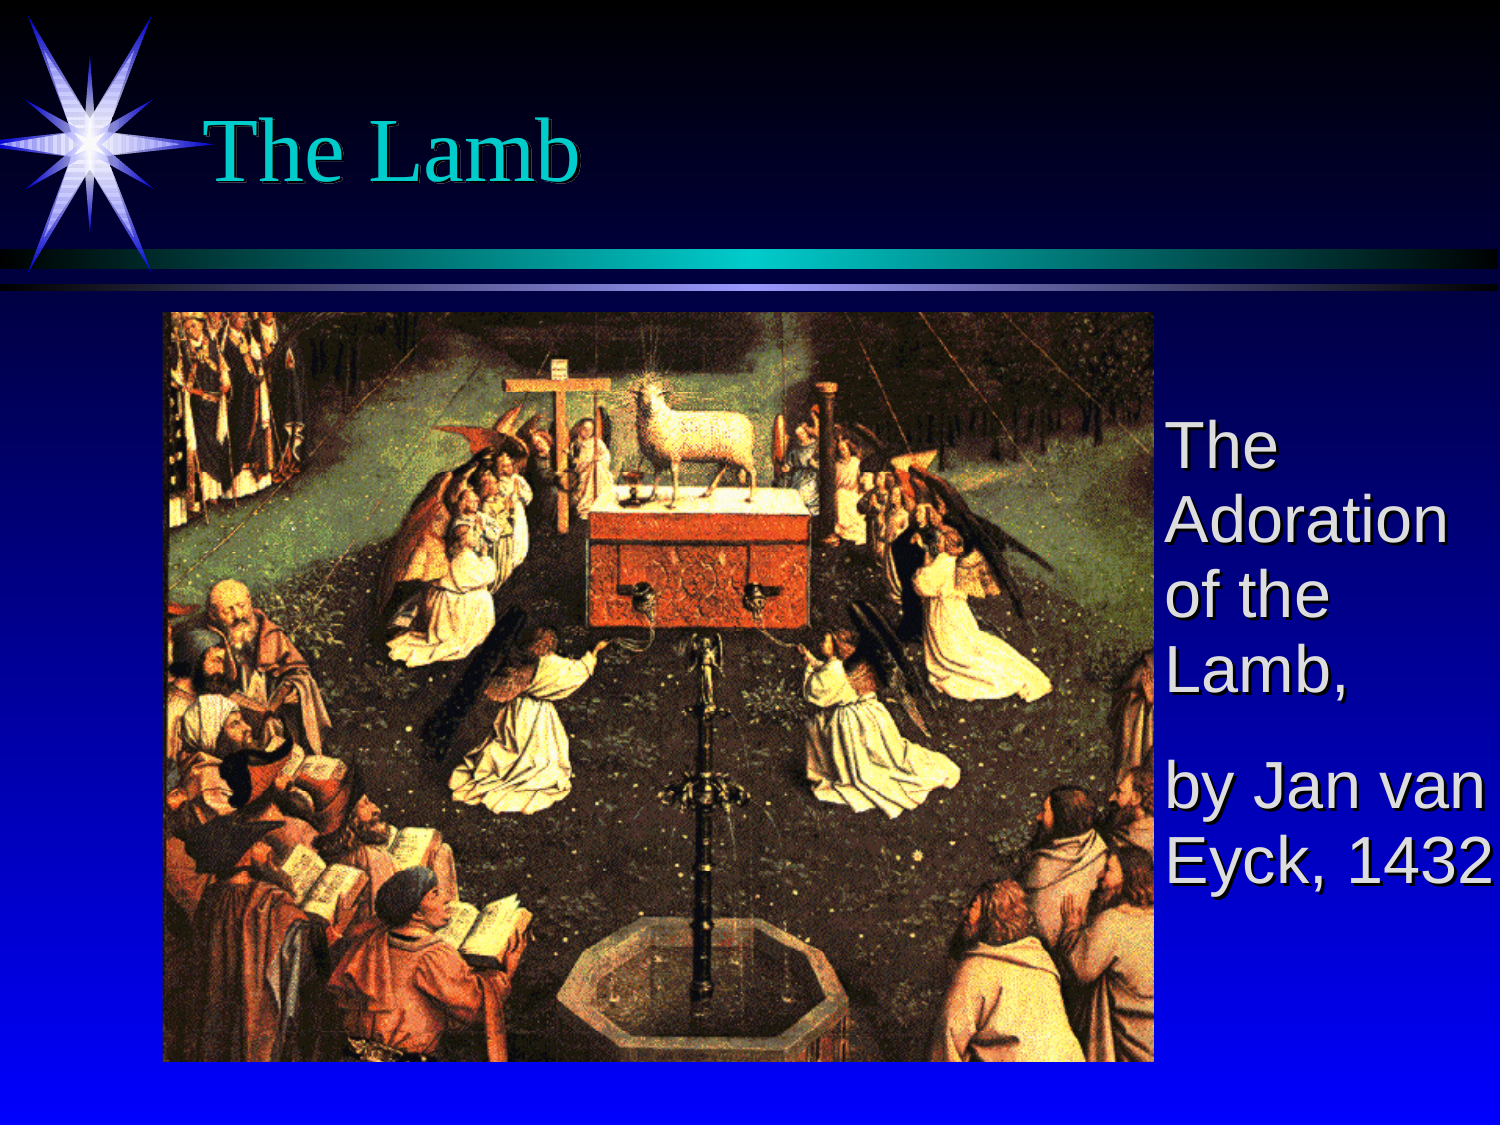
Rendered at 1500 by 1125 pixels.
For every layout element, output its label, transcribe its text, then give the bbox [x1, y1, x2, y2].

text_box The Adoration of the Lamb, by Jan van Eyck, 1432 [1149, 399, 1500, 906]
picture [162, 312, 1156, 1063]
title The Lamb [187, 56, 1463, 244]
